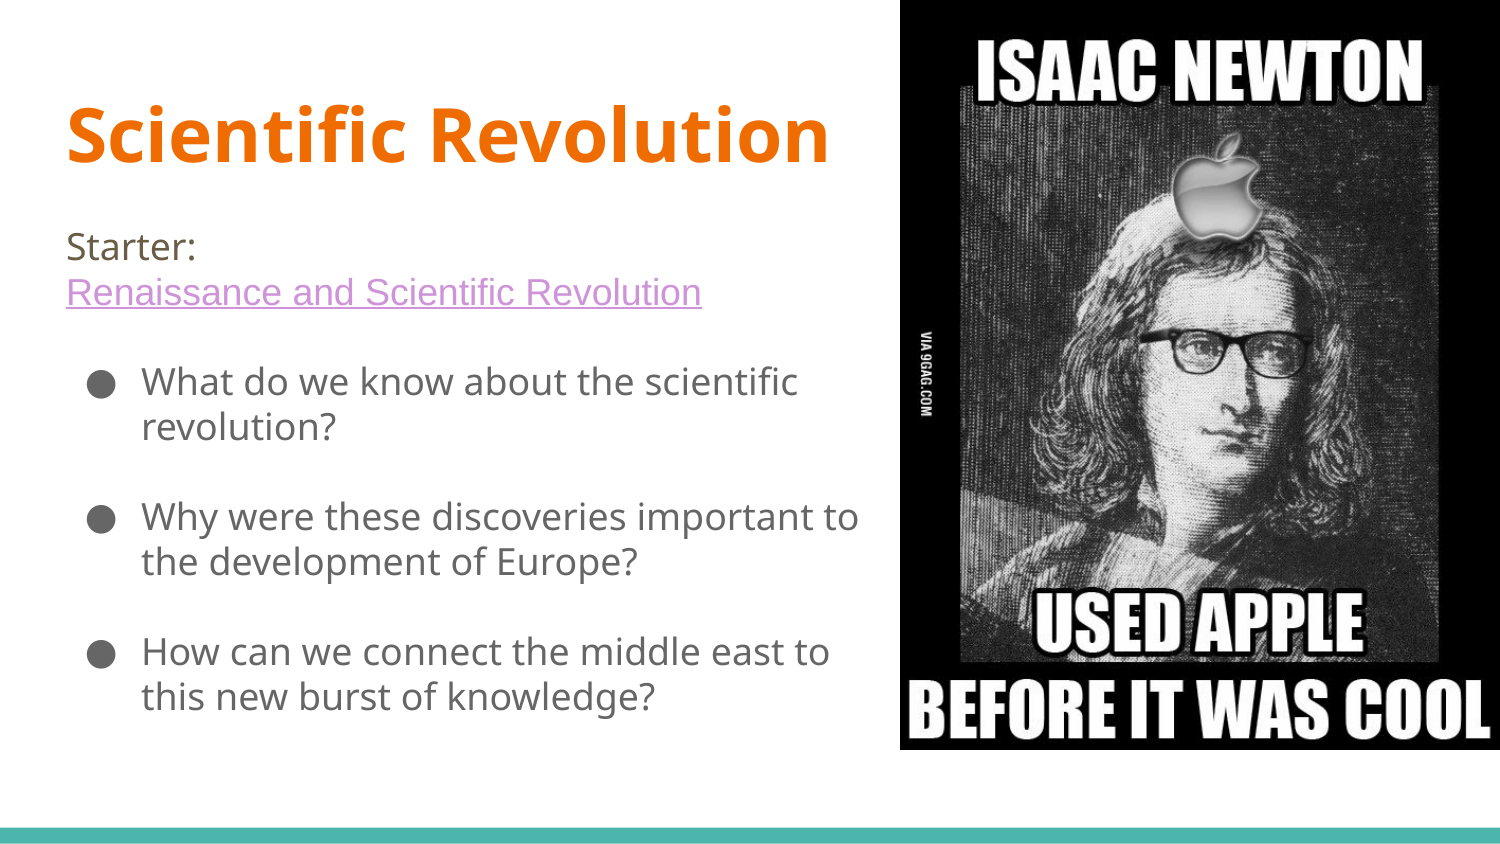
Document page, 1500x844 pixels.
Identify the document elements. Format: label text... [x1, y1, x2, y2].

title Scientific Revolution [51, 72, 900, 189]
picture [900, 0, 1500, 750]
list Starter: Renaissance and Scientific Revolution What do we know about the scientific revolution? Why were these discoveries important to the development of Europe? How can we connect the middle east to this new burst of knowledge? [51, 207, 900, 750]
